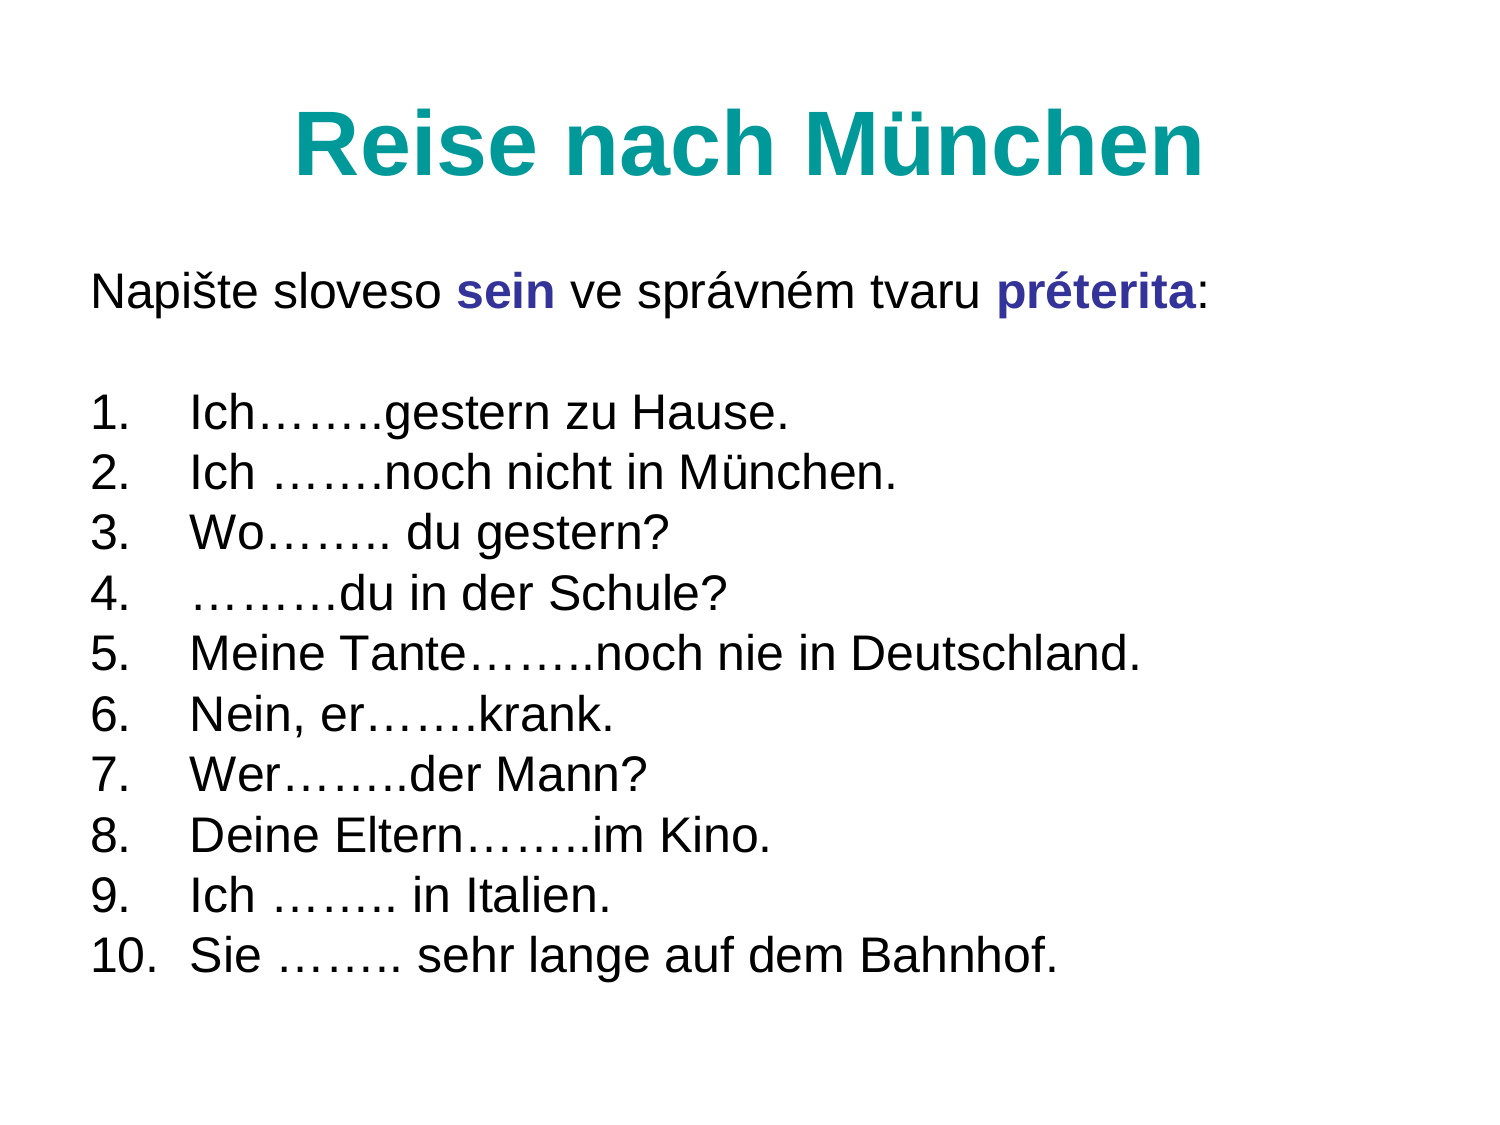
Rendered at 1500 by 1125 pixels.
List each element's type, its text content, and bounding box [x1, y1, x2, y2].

title Reise nach München [75, 45, 1426, 233]
list Napište sloveso sein ve správném tvaru préterita: Ich……..gestern zu Hause. Ich …….noch nicht in München. Wo…….. du gestern? ………du in der Schule? Meine Tante……..noch nie in Deutschland. Nein, er…….krank. Wer……..der Mann? Deine Eltern……..im Kino. Ich …….. in Italien. Sie …….. sehr lange auf dem Bahnhof. [75, 262, 1426, 1111]
